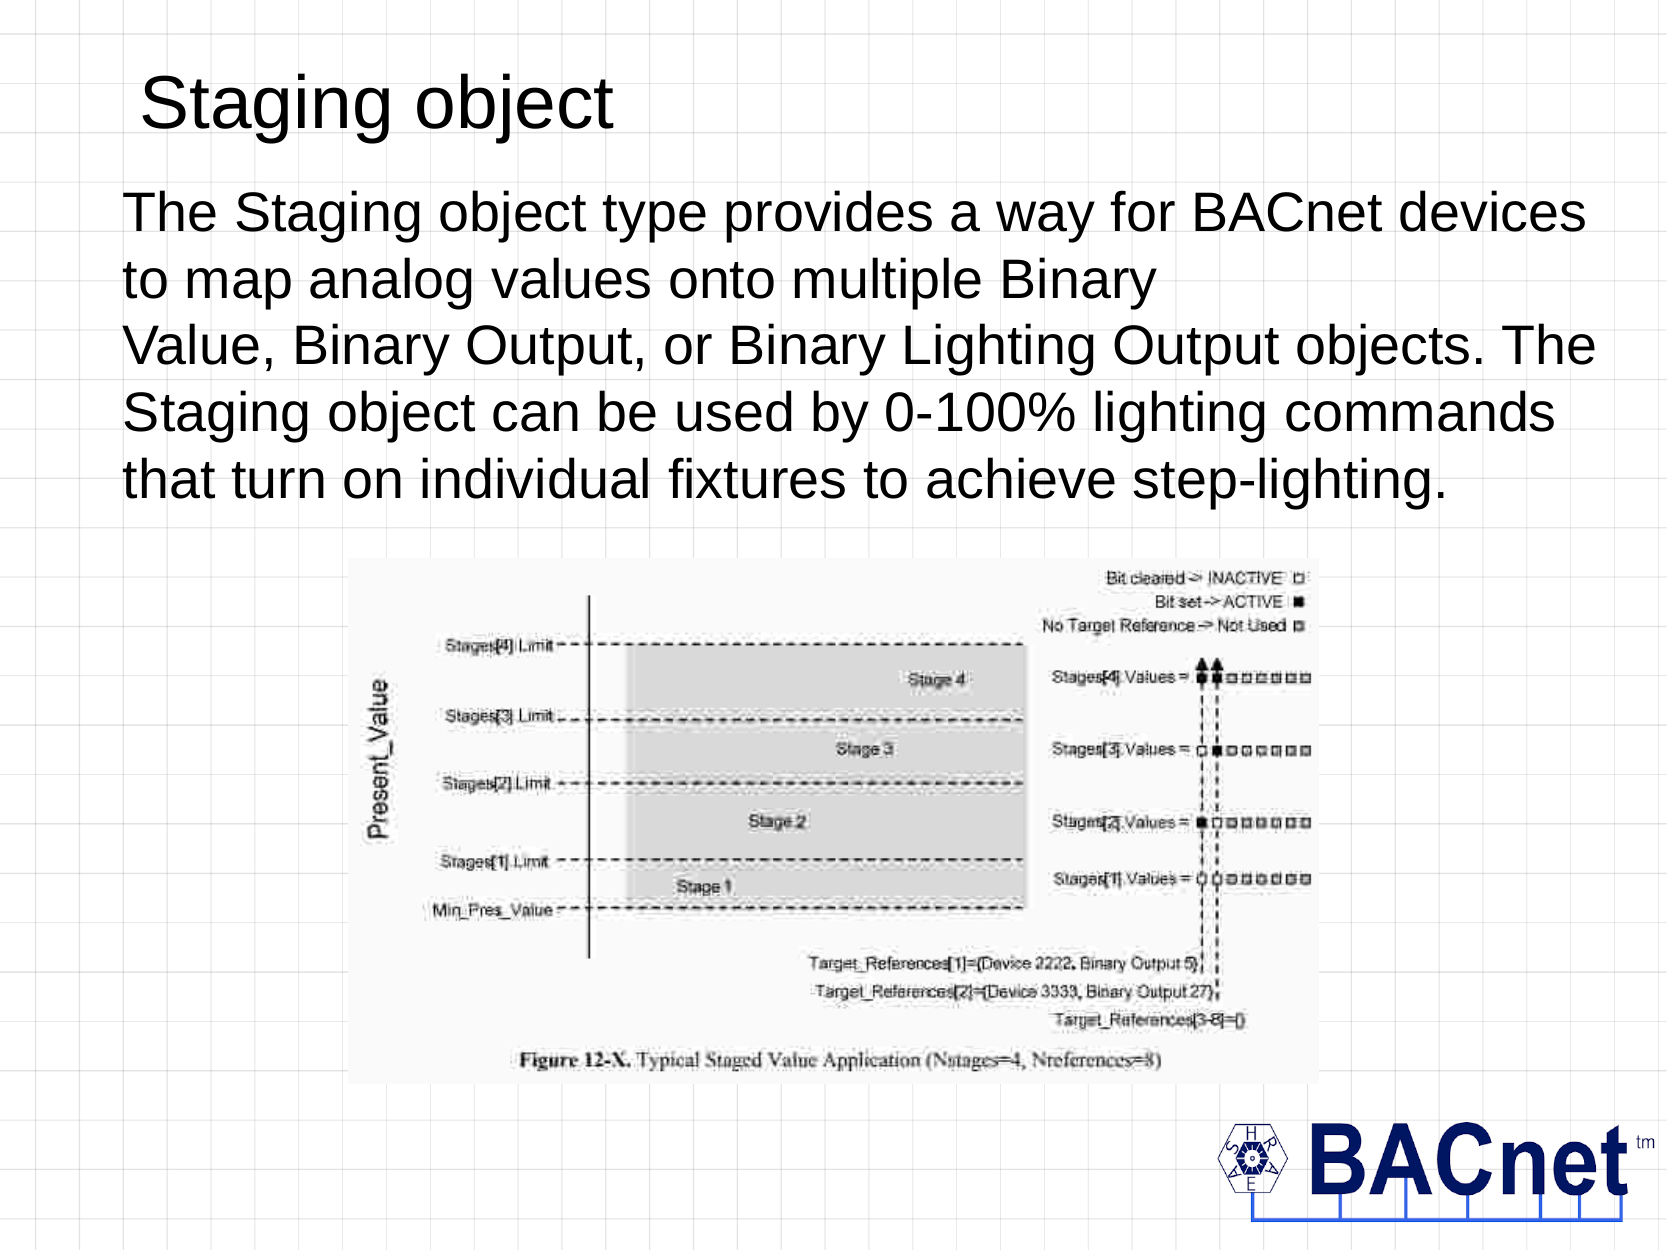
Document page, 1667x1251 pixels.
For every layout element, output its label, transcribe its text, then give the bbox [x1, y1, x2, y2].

list The Staging object type provides a way for BACnet devices to map analog values onto multiple Binary Value, Binary Output, or Binary Lighting Output objects. The Staging object can be used by 0-100% lighting commands that turn on individual fixtures to achieve step-lighting. [116, 169, 1615, 1196]
title Staging object [133, 47, 1630, 170]
picture [0, 0, 1667, 1250]
